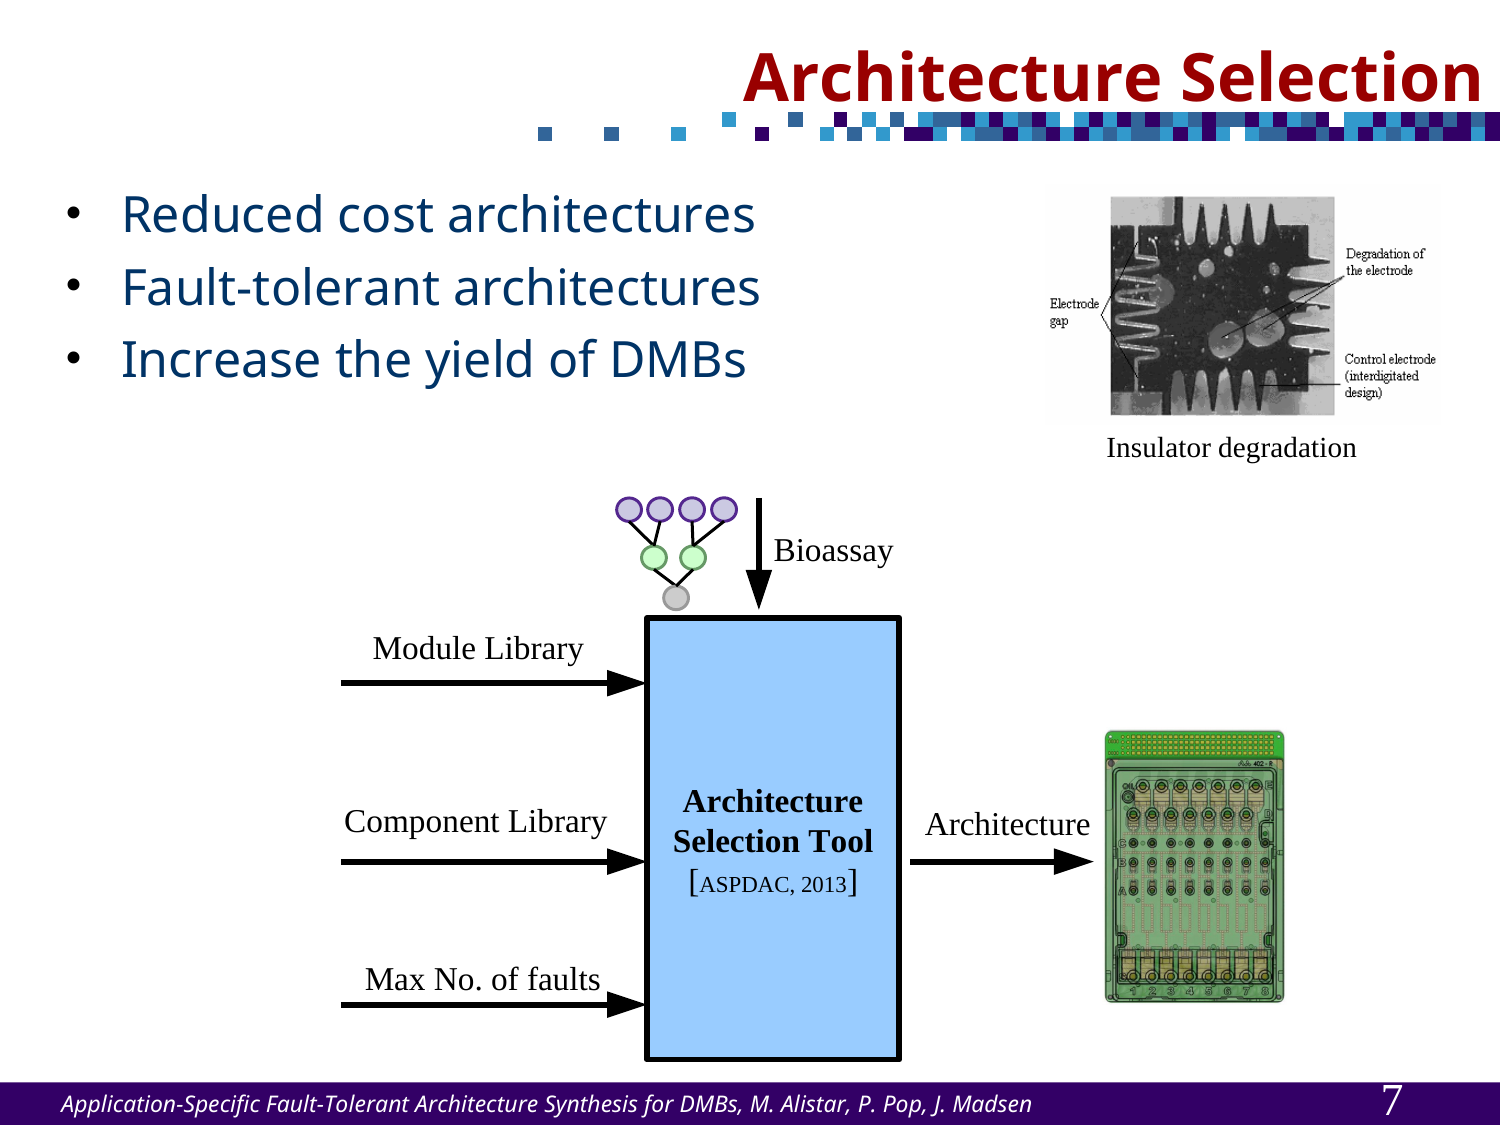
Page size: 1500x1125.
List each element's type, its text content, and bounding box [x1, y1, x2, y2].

text_box Insulator degradation [1091, 421, 1389, 472]
text_box Architecture Selection Tool [ASPDAC, 2013] [647, 617, 900, 1060]
text_box [711, 497, 737, 522]
text_box Component Library [329, 791, 623, 847]
picture [1102, 727, 1287, 1005]
title Architecture Selection [0, 24, 1500, 125]
text_box Max No. of faults [350, 949, 617, 1002]
text_box [647, 497, 673, 522]
list Reduced cost architectures Fault-tolerant architectures Increase the yield of DMBs [50, 174, 1450, 843]
text_box Bioassay [758, 520, 909, 576]
text_box Architecture [910, 794, 1102, 850]
text_box [641, 546, 667, 570]
picture [1045, 184, 1441, 425]
text_box [679, 497, 705, 522]
text_box [680, 546, 706, 570]
text_box Module Library [357, 618, 600, 674]
text_box [616, 497, 642, 522]
text_box Application-Specific Fault-Tolerant Architecture Synthesis for DMBs, M. Alistar, P. Pop, J. Madsen [46, 1082, 1055, 1125]
text_box [663, 586, 689, 610]
